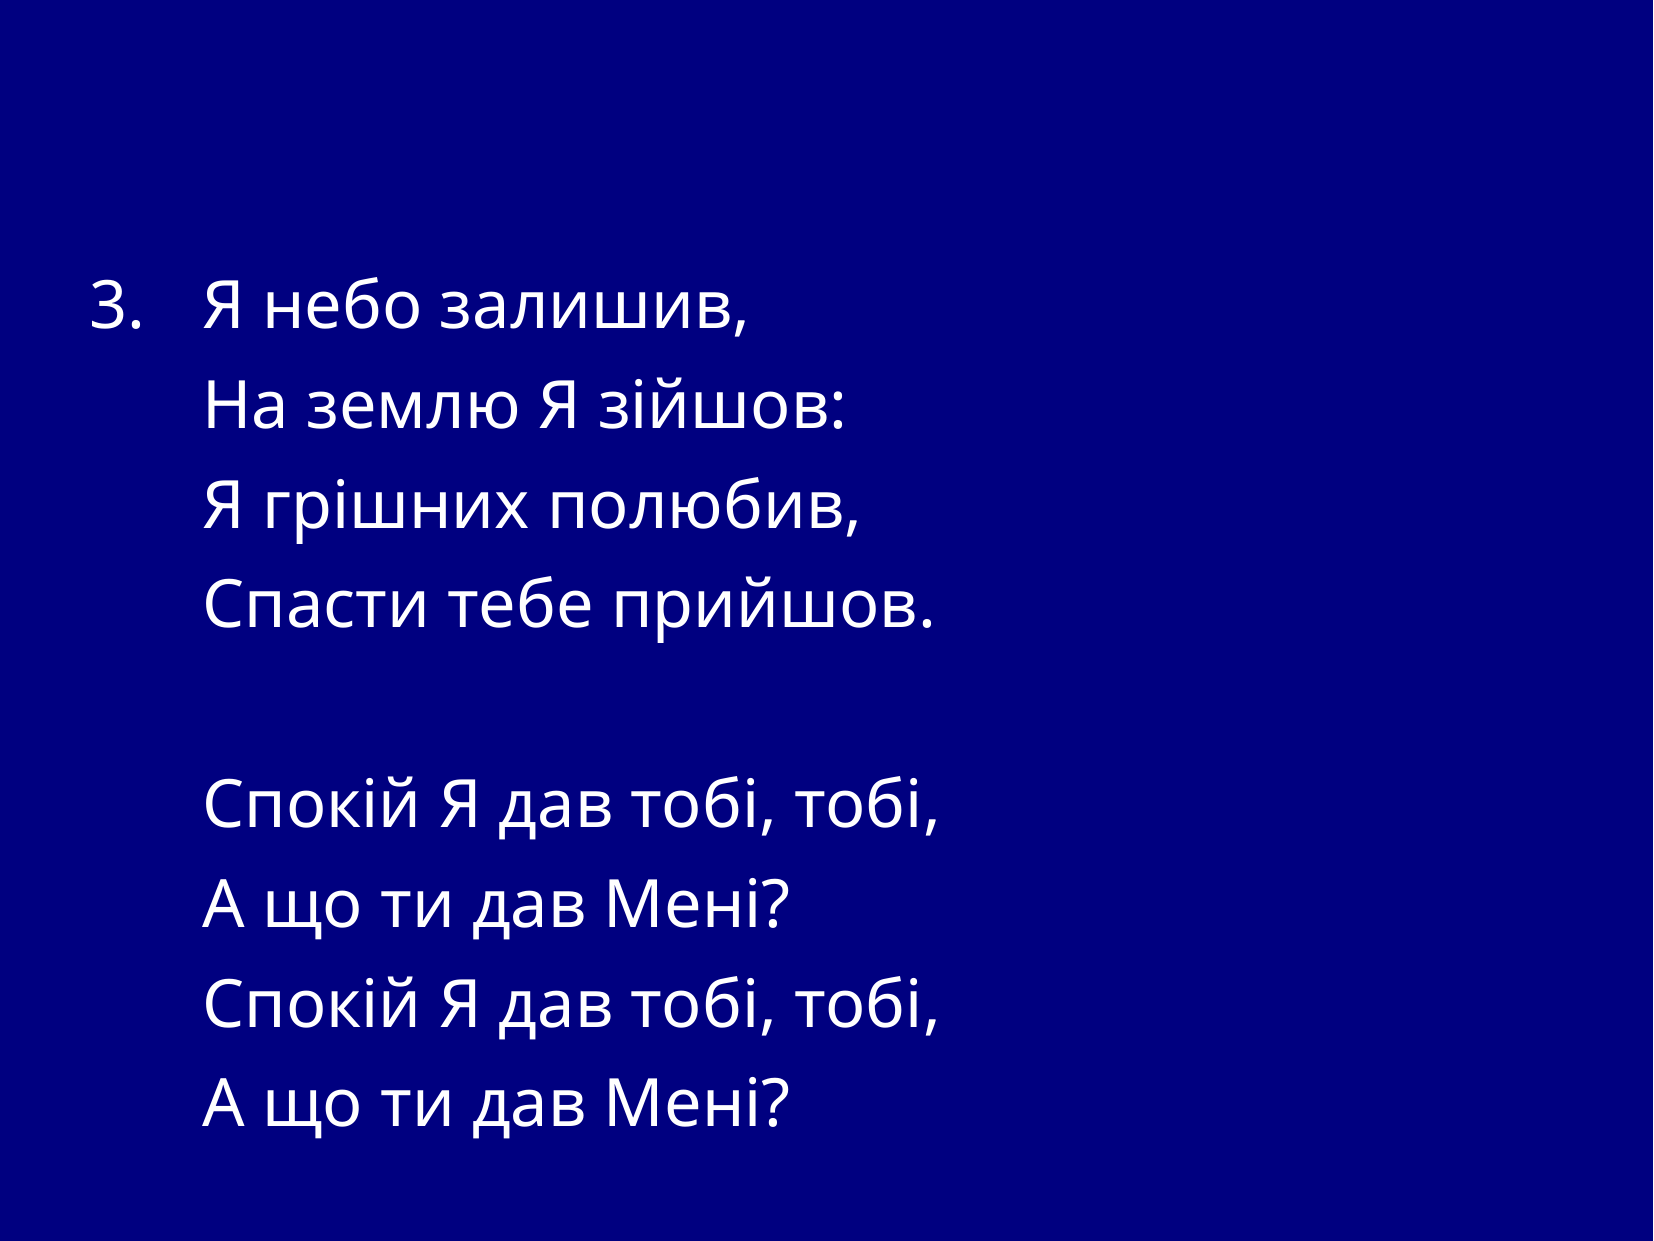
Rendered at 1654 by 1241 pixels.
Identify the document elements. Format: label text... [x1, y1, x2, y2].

text_box 3. Я небо залишив, На землю Я зійшов: Я грішних полюбив, Спасти тебе прийшов. Спокій Я дав тобі, тобі, А що ти дав Мені? Спокій Я дав тобі, тобі, А що ти дав Мені? [75, 150, 1576, 1163]
